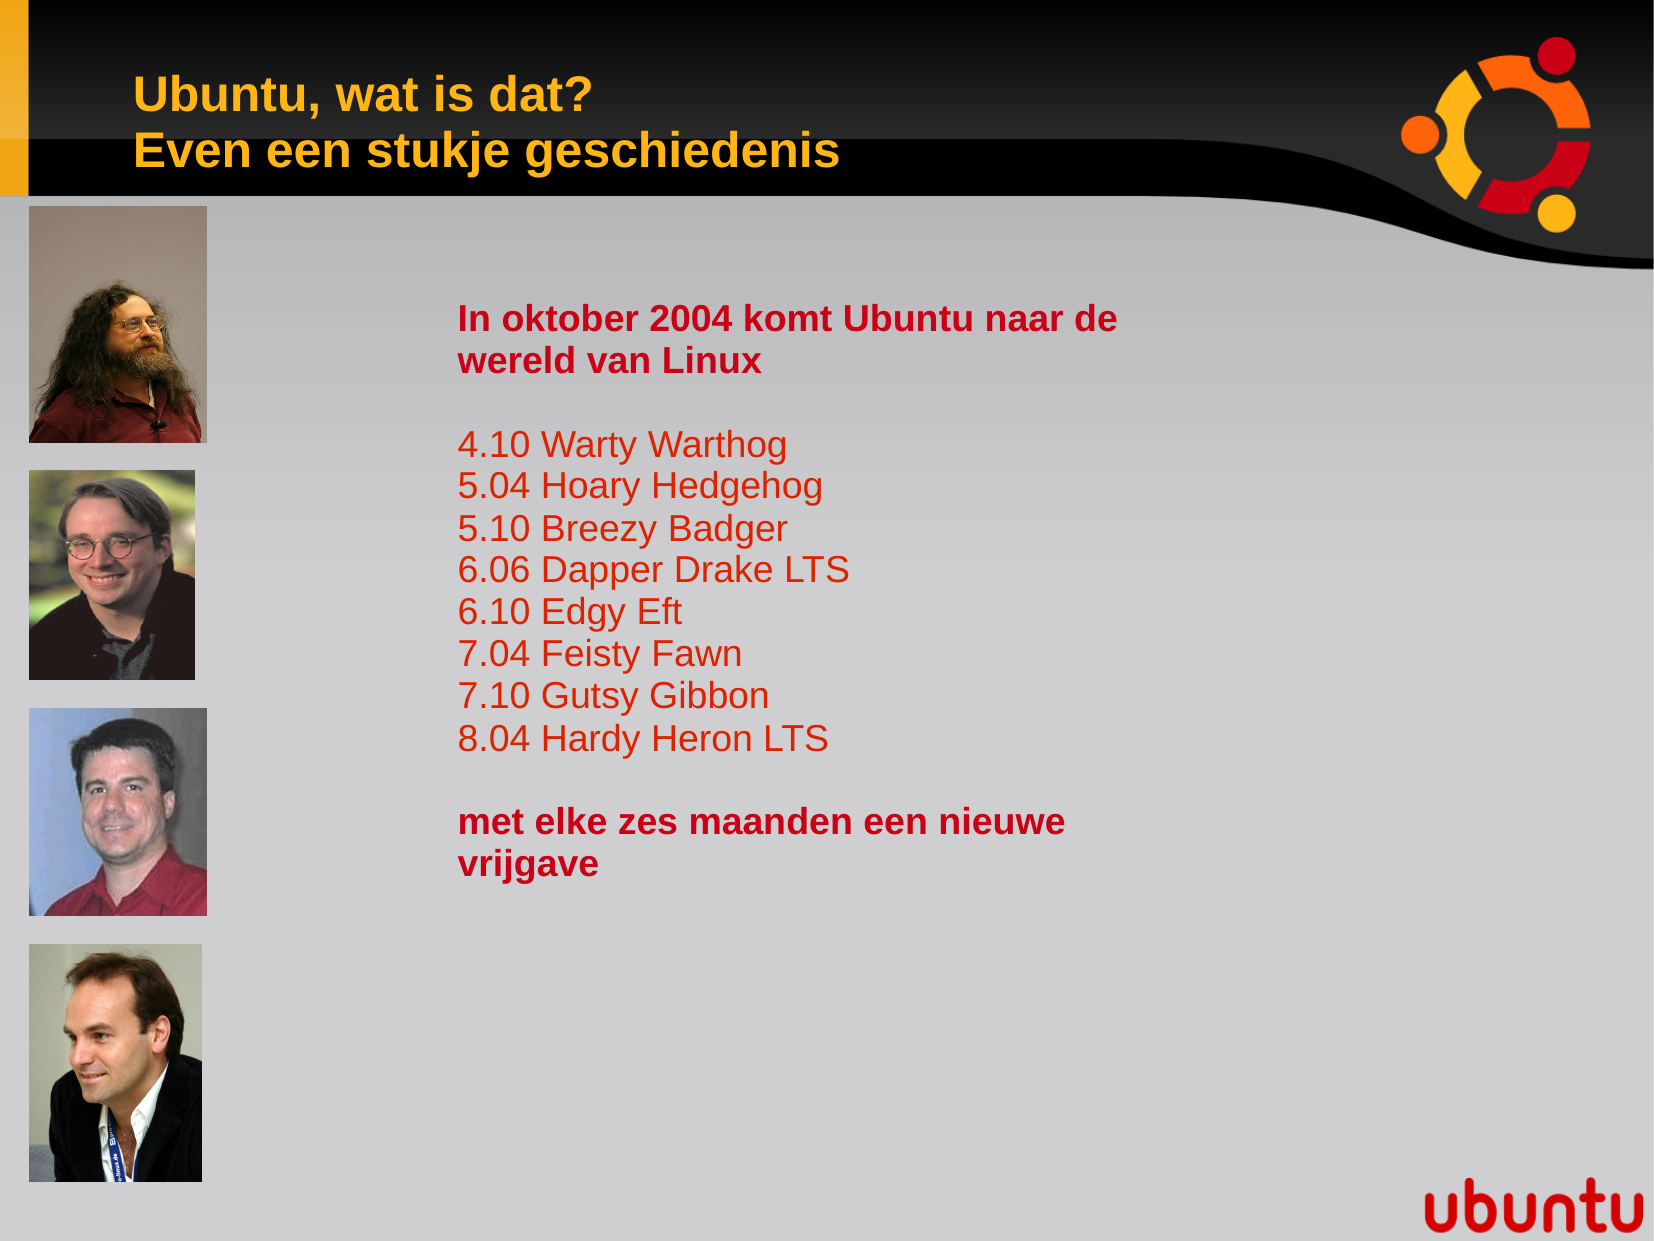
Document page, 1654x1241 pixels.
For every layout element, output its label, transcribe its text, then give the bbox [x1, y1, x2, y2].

text_box Ubuntu, wat is dat? Even een stukje geschiedenis [118, 59, 1093, 188]
picture [0, 0, 1654, 1241]
text_box In oktober 2004 komt Ubuntu naar de wereld van Linux 4.10 Warty Warthog 5.04 Hoary Hedgehog 5.10 Breezy Badger 6.06 Dapper Drake LTS 6.10 Edgy Eft 7.04 Feisty Fawn 7.10 Gutsy Gibbon 8.04 Hardy Heron LTS met elke zes maanden een nieuwe vrijgave [442, 289, 1152, 900]
